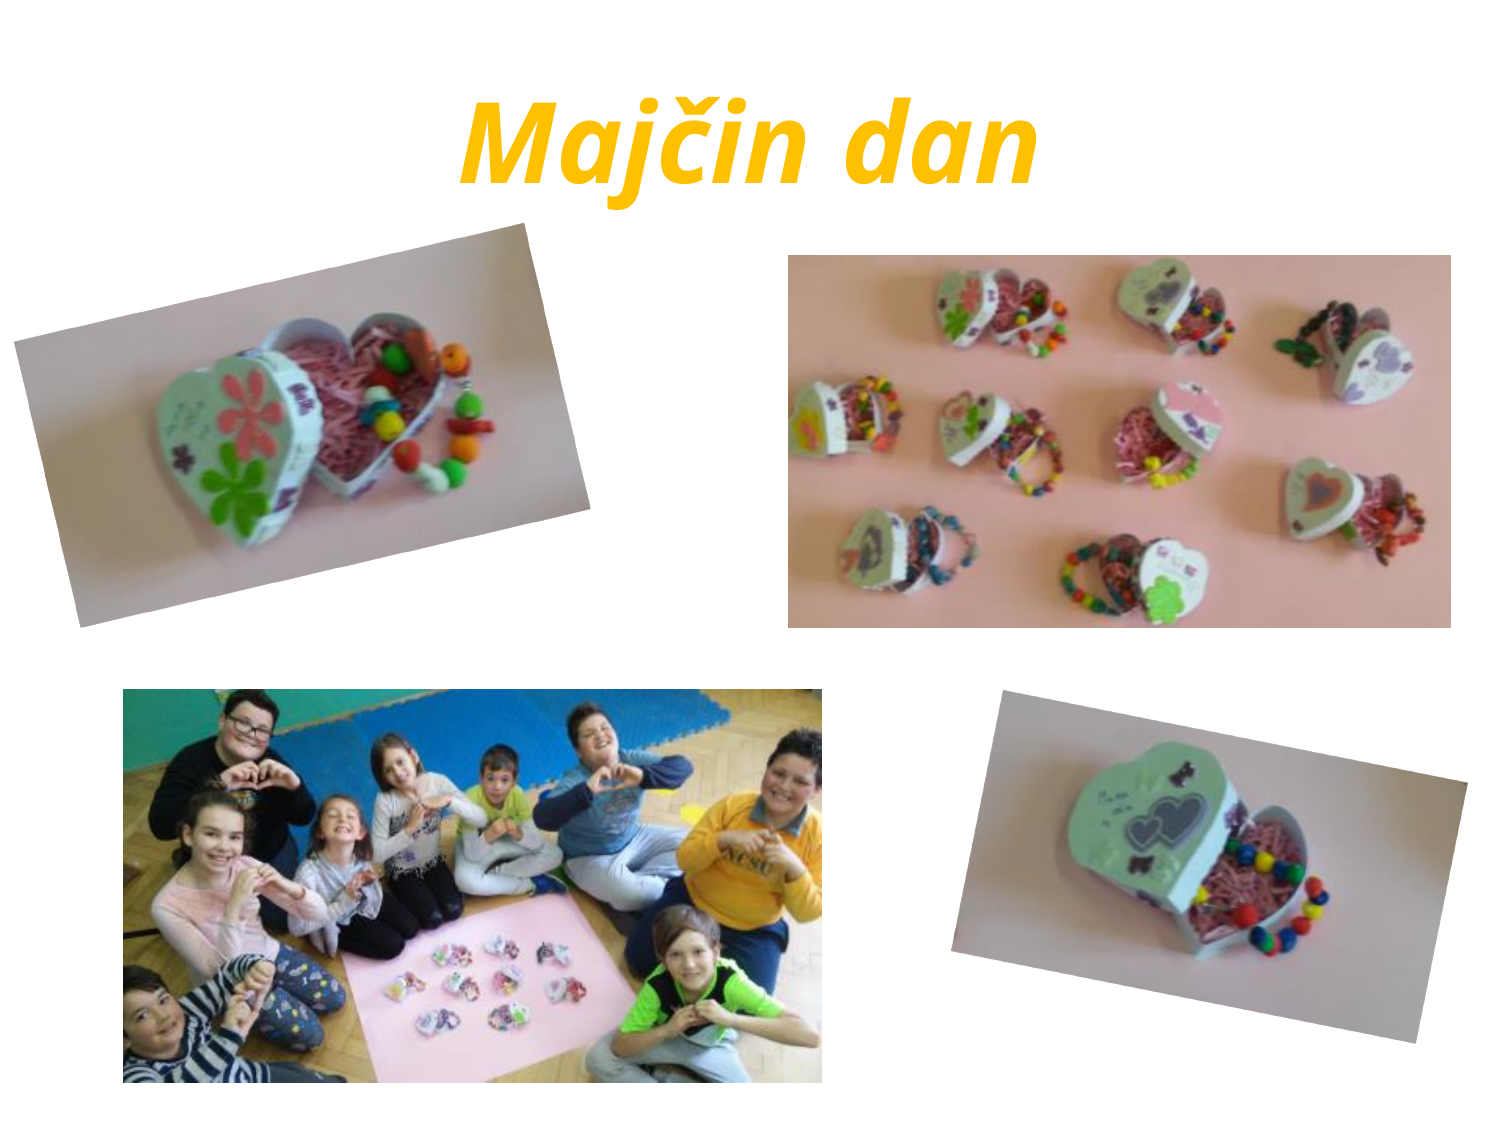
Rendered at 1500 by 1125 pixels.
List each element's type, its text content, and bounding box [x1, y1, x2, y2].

title Majčin dan [75, 45, 1426, 233]
picture [13, 222, 591, 628]
picture [123, 690, 822, 1083]
picture [788, 255, 1451, 628]
picture [950, 690, 1468, 1045]
